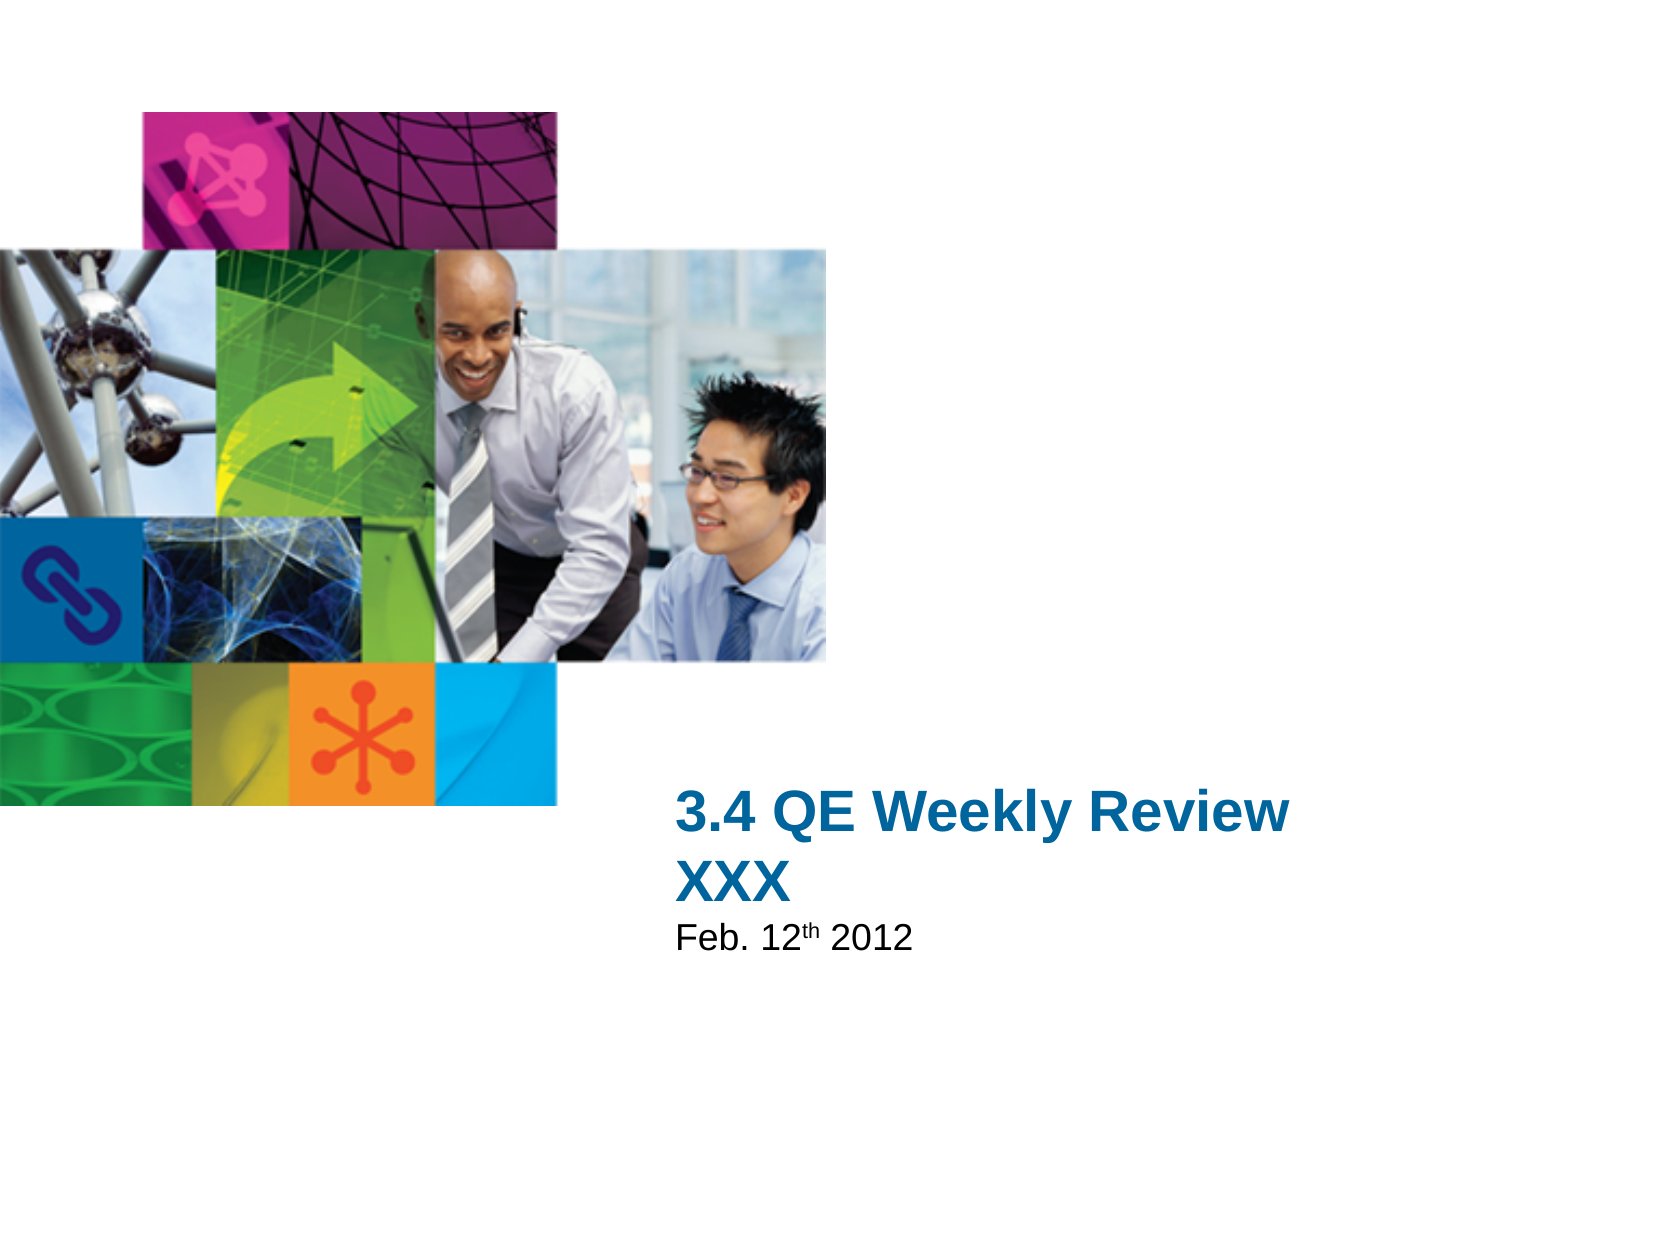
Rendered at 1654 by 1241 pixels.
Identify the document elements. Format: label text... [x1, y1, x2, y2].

title 3.4 QE Weekly Review XXX Feb. 12th 2012 [675, 773, 1501, 1074]
picture [0, 0, 1654, 1241]
